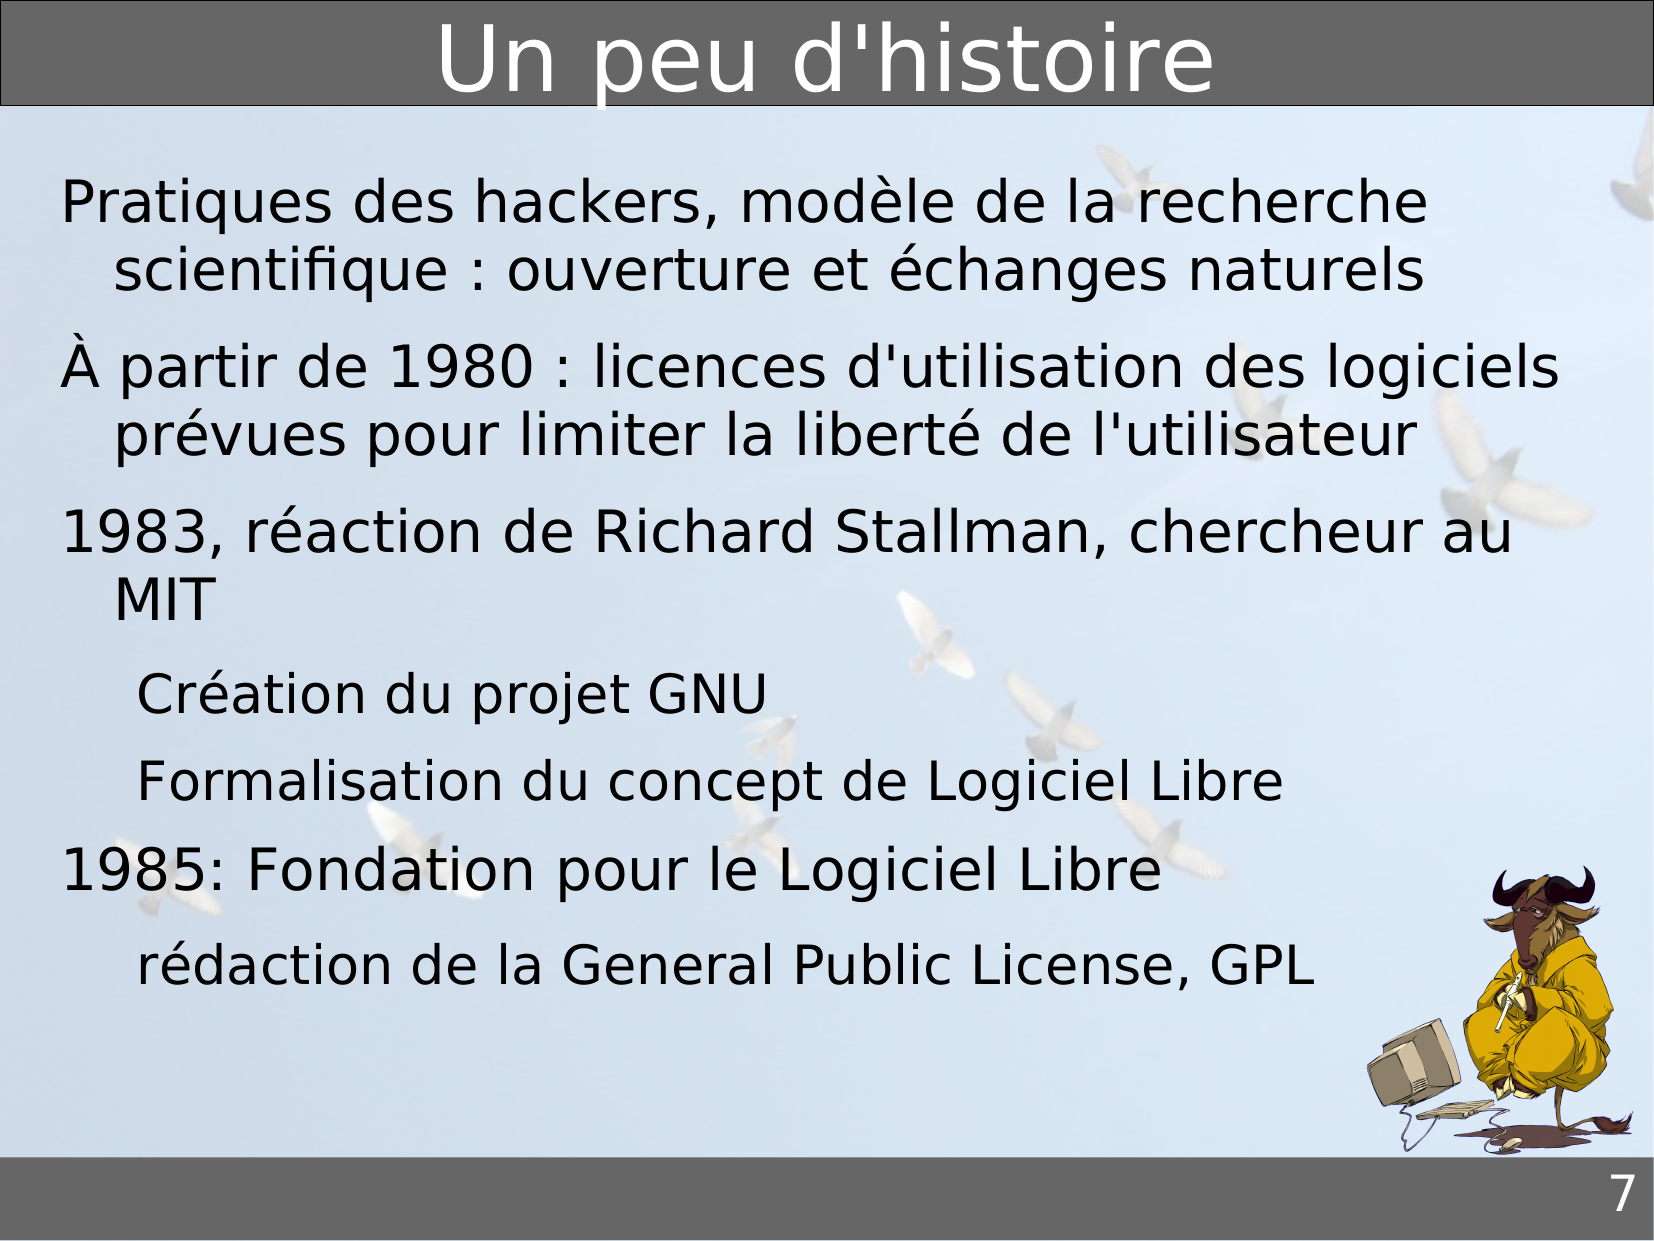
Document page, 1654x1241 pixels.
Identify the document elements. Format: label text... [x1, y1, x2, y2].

picture [1337, 858, 1654, 1163]
list Pratiques des hackers, modèle de la recherche scientifique : ouverture et échanges naturels À partir de 1980 : licences d'utilisation des logiciels prévues pour limiter la liberté de l'utilisateur 1983, réaction de Richard Stallman, chercheur au MIT Création du projet GNU Formalisation du concept de Logiciel Libre 1985: Fondation pour le Logiciel Libre rédaction de la General Public License, GPL [42, 168, 1597, 1126]
title Un peu d'histoire [0, 0, 1654, 120]
